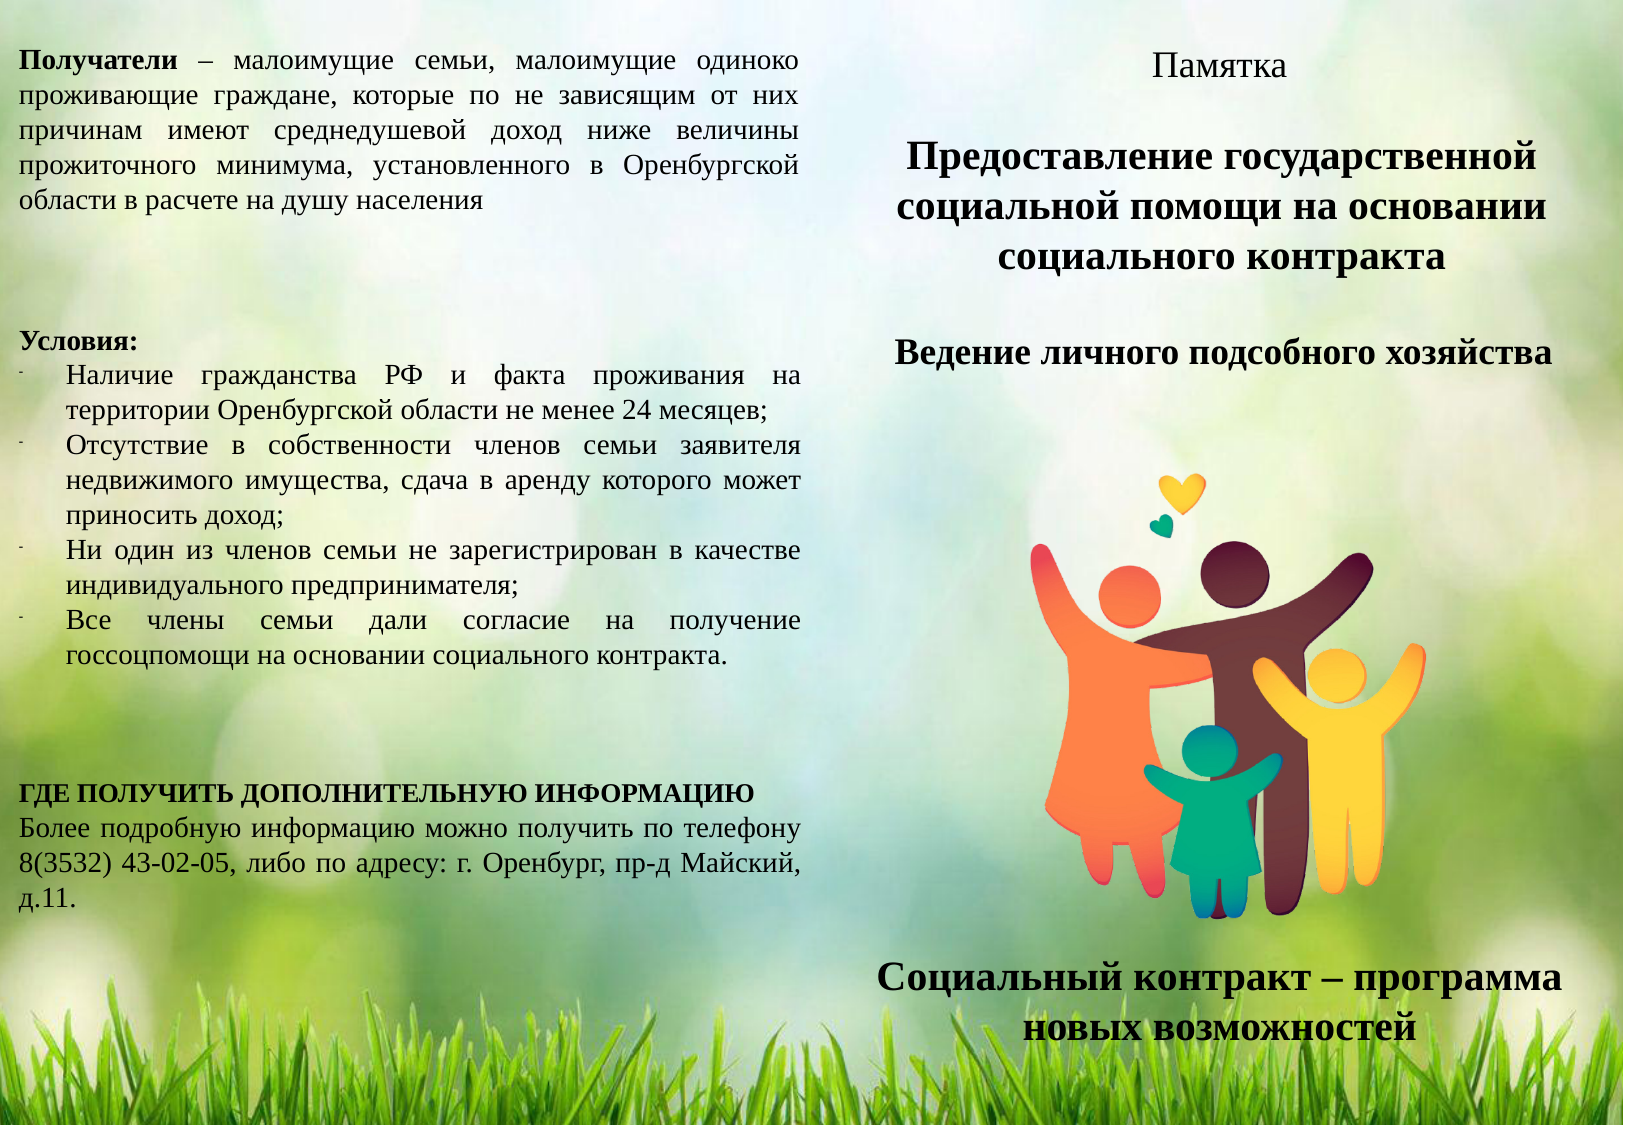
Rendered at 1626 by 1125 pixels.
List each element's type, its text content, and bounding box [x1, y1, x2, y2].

text_box Памятка [814, 32, 1625, 93]
text_box Условия: Наличие гражданства РФ и факта проживания на территории Оренбургской области не менее 24 месяцев; Отсутствие в собственности членов семьи заявителя недвижимого имущества, сдача в аренду которого может приносить доход; Ни один из членов семьи не зарегистрирован в качестве индивидуального предпринимателя; Все члены семьи дали согласие на получение госсоцпомощи на основании социального контракта. [4, 313, 817, 678]
text_box Получатели – малоимущие семьи, малоимущие одиноко проживающие граждане, которые по не зависящим от них причинам имеют среднедушевой доход ниже величины прожиточного минимума, установленного в Оренбургской области в расчете на душу населения [4, 33, 815, 223]
picture [0, 0, 1623, 1125]
text_box Социальный контракт – программа новых возможностей [814, 941, 1625, 1057]
text_box Ведение личного подсобного хозяйства [818, 319, 1625, 380]
text_box ГДЕ ПОЛУЧИТЬ ДОПОЛНИТЕЛЬНУЮ ИНФОРМАЦИЮ Более подробную информацию можно получить по телефону 8(3532) 43-02-05, либо по адресу: г. Оренбург, пр-д Майский, д.11. [4, 768, 817, 921]
text_box Предоставление государственной социальной помощи на основании социального контракта [816, 120, 1625, 286]
